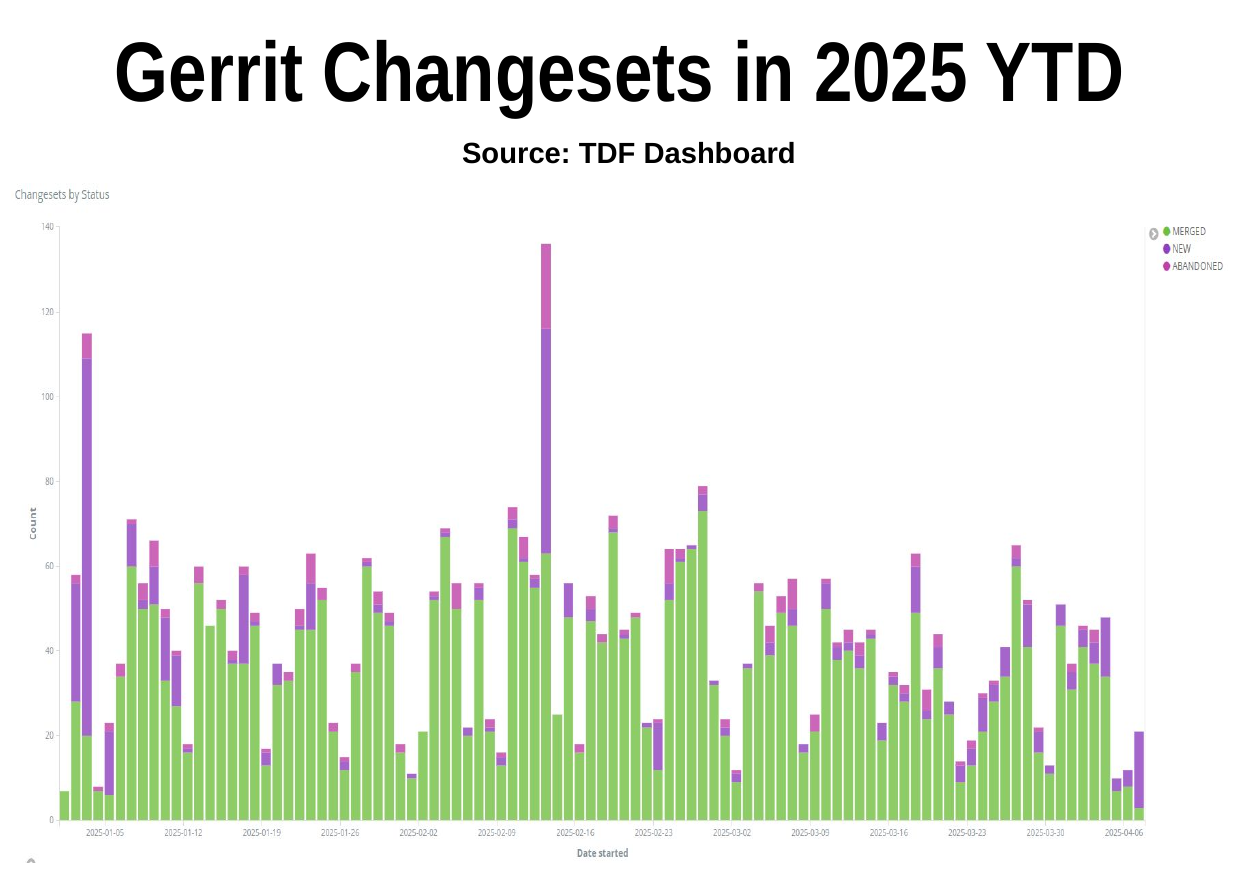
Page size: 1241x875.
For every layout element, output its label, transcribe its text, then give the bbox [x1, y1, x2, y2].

title Gerrit Changesets in 2025 YTD [11, 12, 1229, 131]
picture [11, 183, 1229, 863]
text_box Source: TDF Dashboard [447, 130, 812, 183]
